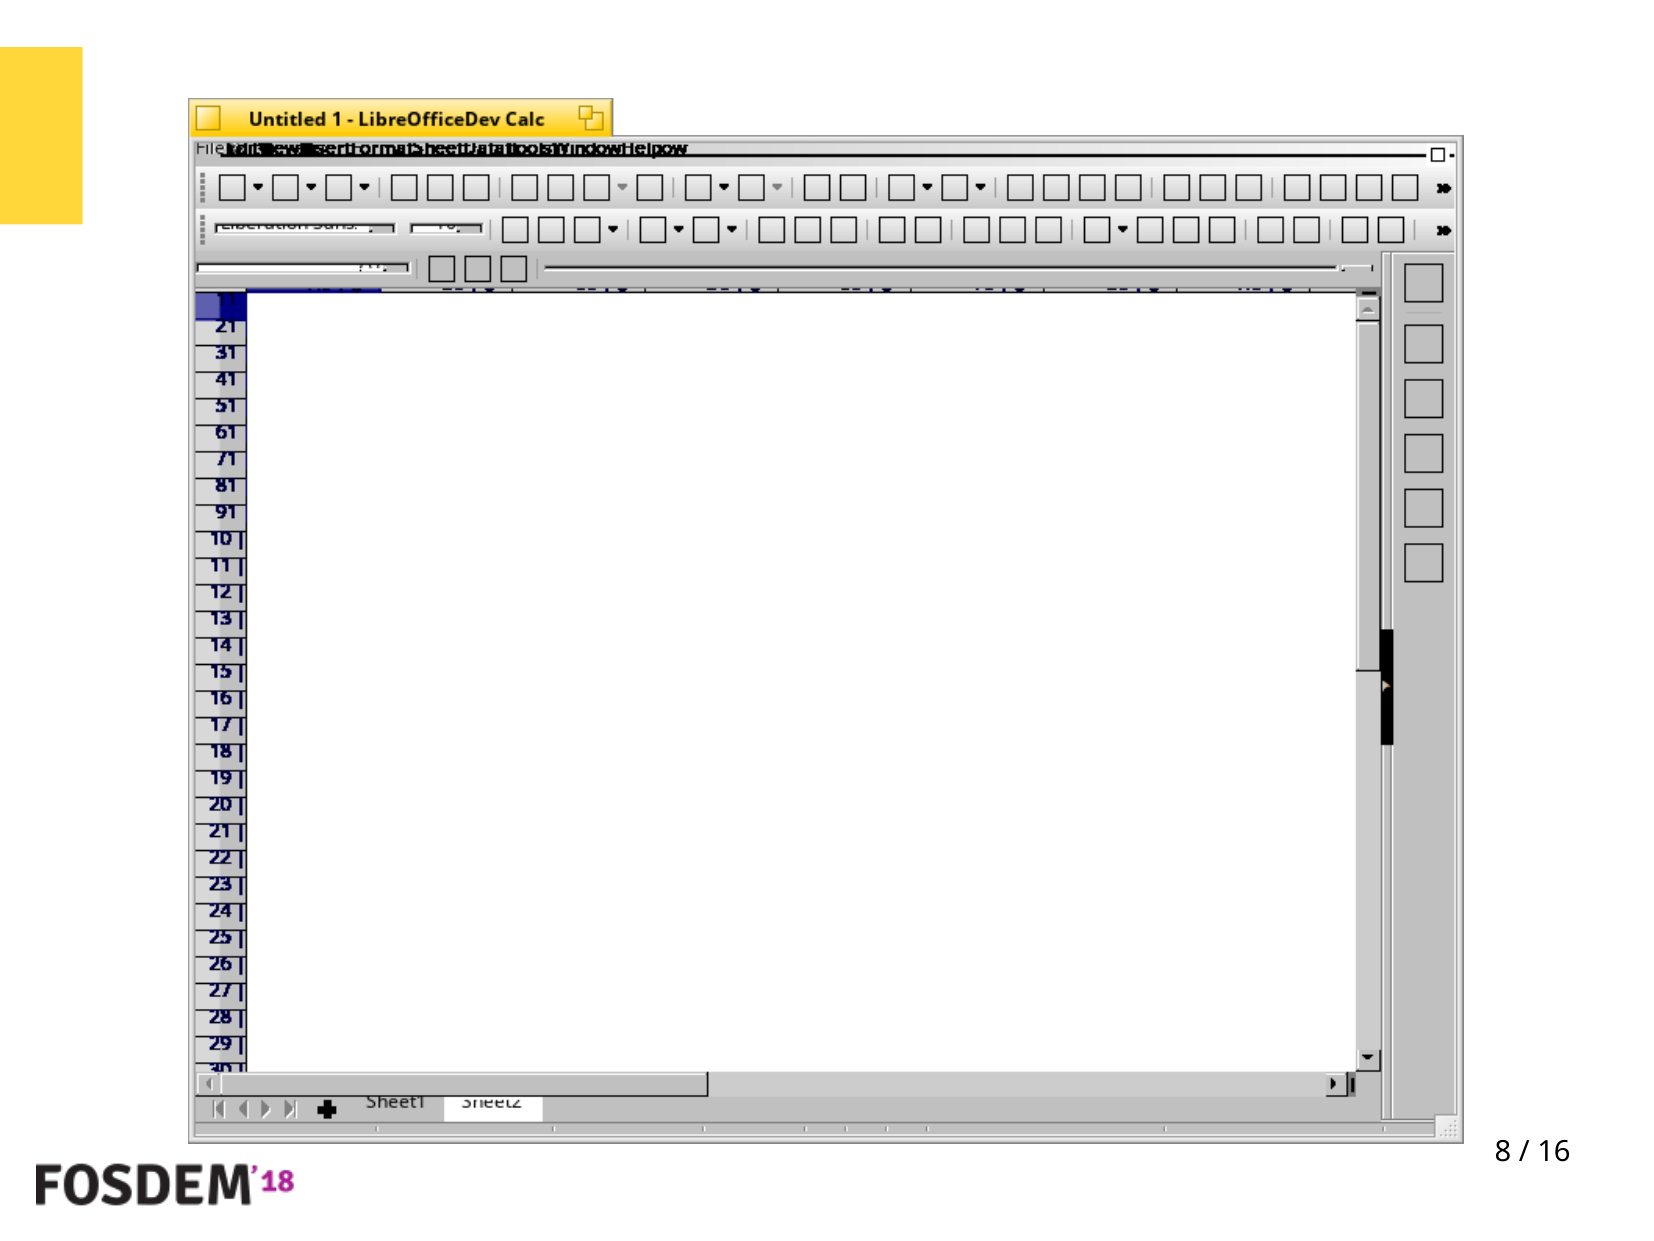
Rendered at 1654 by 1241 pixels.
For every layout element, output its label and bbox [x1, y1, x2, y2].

picture [188, 98, 1464, 1144]
picture [36, 1145, 308, 1223]
